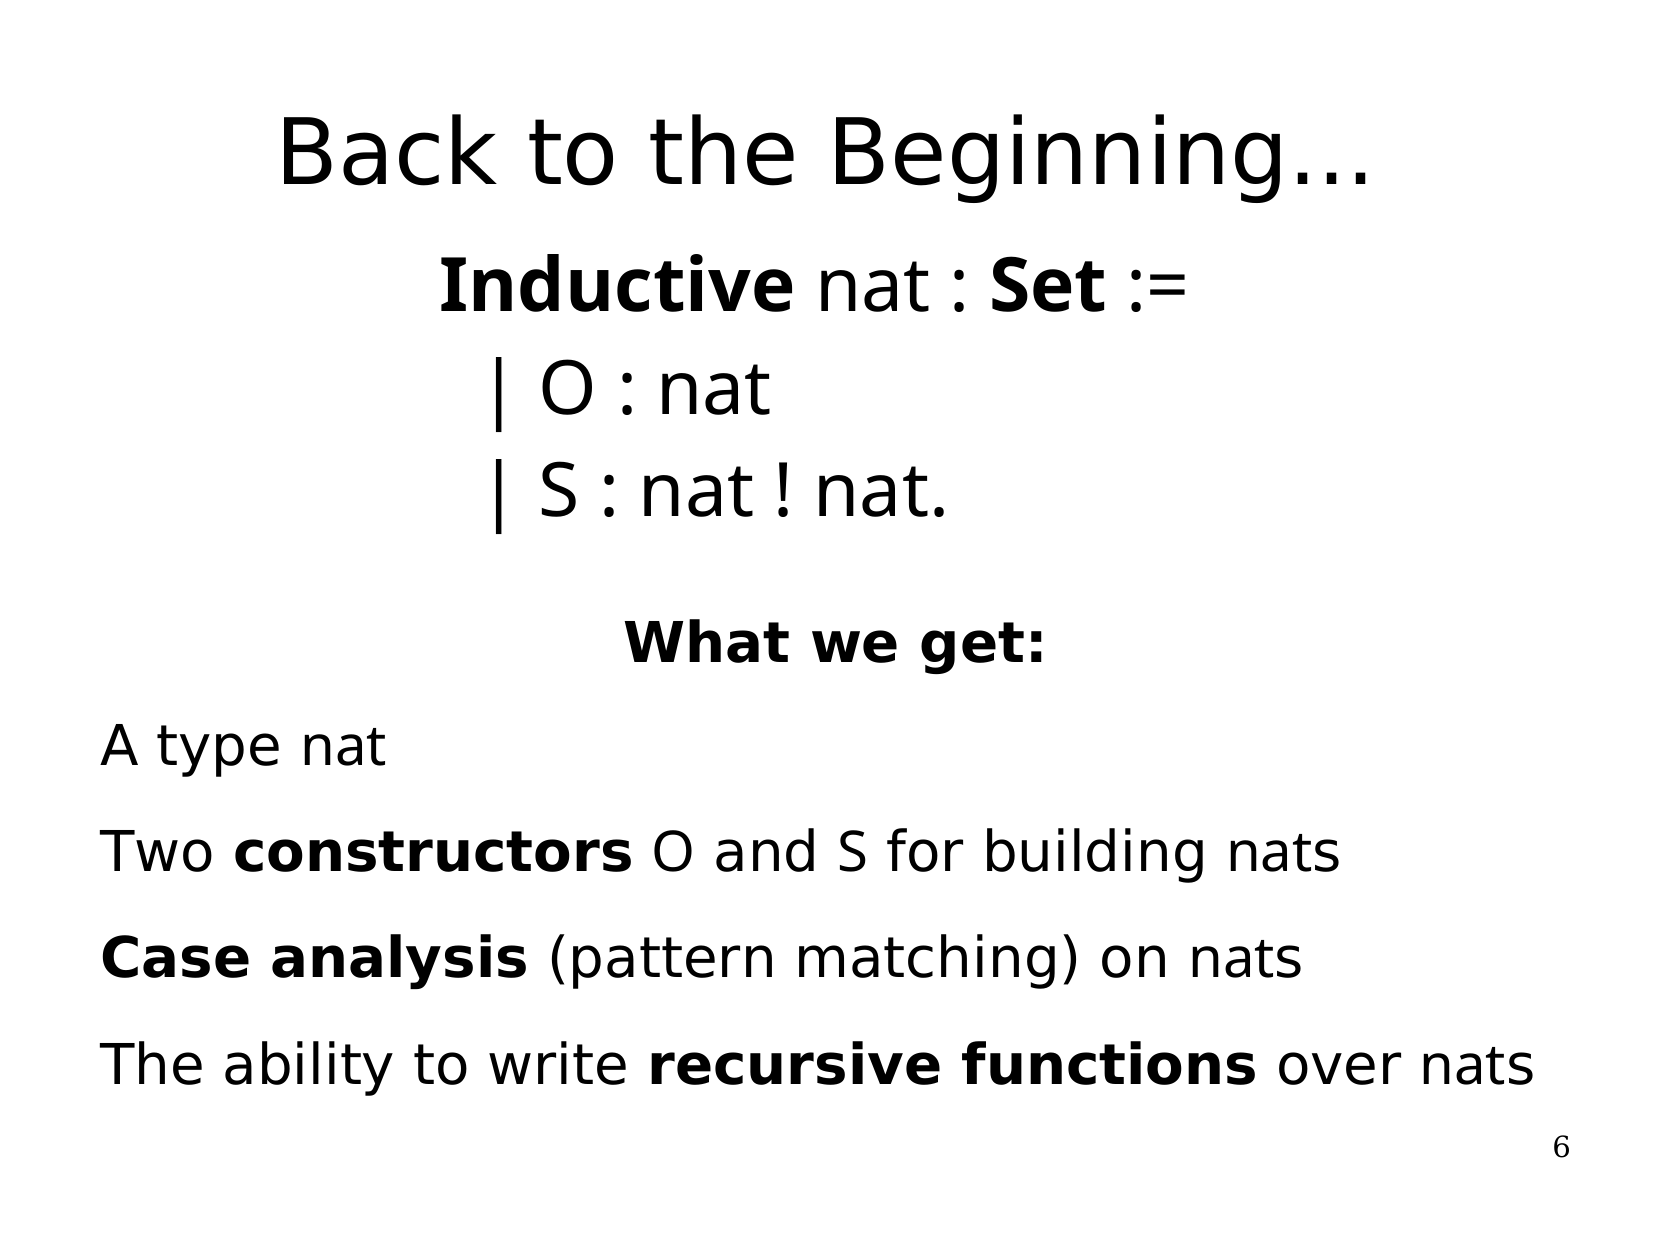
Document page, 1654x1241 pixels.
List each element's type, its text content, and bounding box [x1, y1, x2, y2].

list What we get: A type nat Two constructors O and S for building nats Case analysis (pattern matching) on nats The ability to write recursive functions over nats [82, 610, 1571, 1086]
text_box Inductive nat : Set := | O : nat | S : nat ! nat. [424, 224, 1229, 587]
title Back to the Beginning... [82, 49, 1571, 257]
